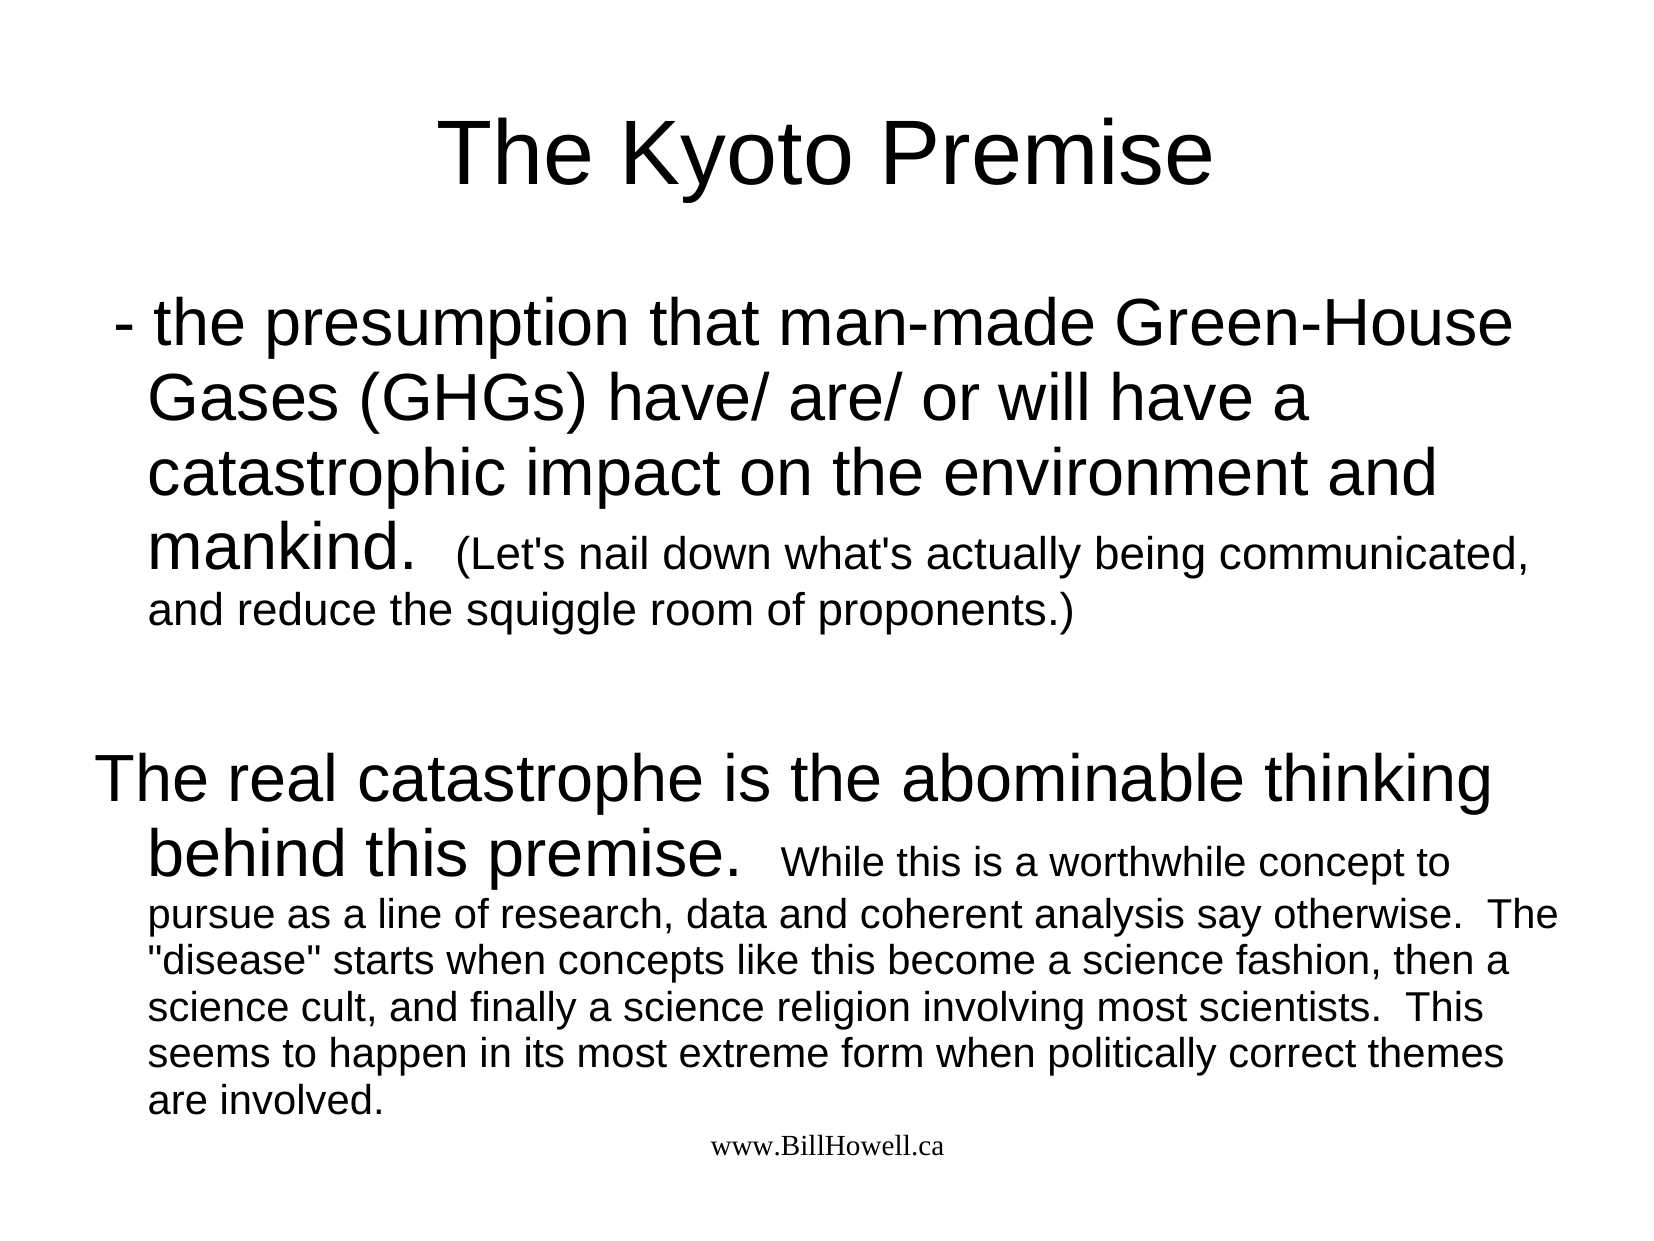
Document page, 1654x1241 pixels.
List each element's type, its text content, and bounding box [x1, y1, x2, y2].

title The Kyoto Premise [82, 56, 1571, 250]
list - the presumption that man-made Green-House Gases (GHGs) have/ are/ or will have a catastrophic impact on the environment and mankind. (Let's nail down what's actually being communicated, and reduce the squiggle room of proponents.) The real catastrophe is the abominable thinking behind this premise. While this is a worthwhile concept to pursue as a line of research, data and coherent analysis say otherwise. The "disease" starts when concepts like this become a science fashion, then a science cult, and finally a science religion involving most scientists. This seems to happen in its most extreme form when politically correct themes are involved. [76, 285, 1565, 1210]
